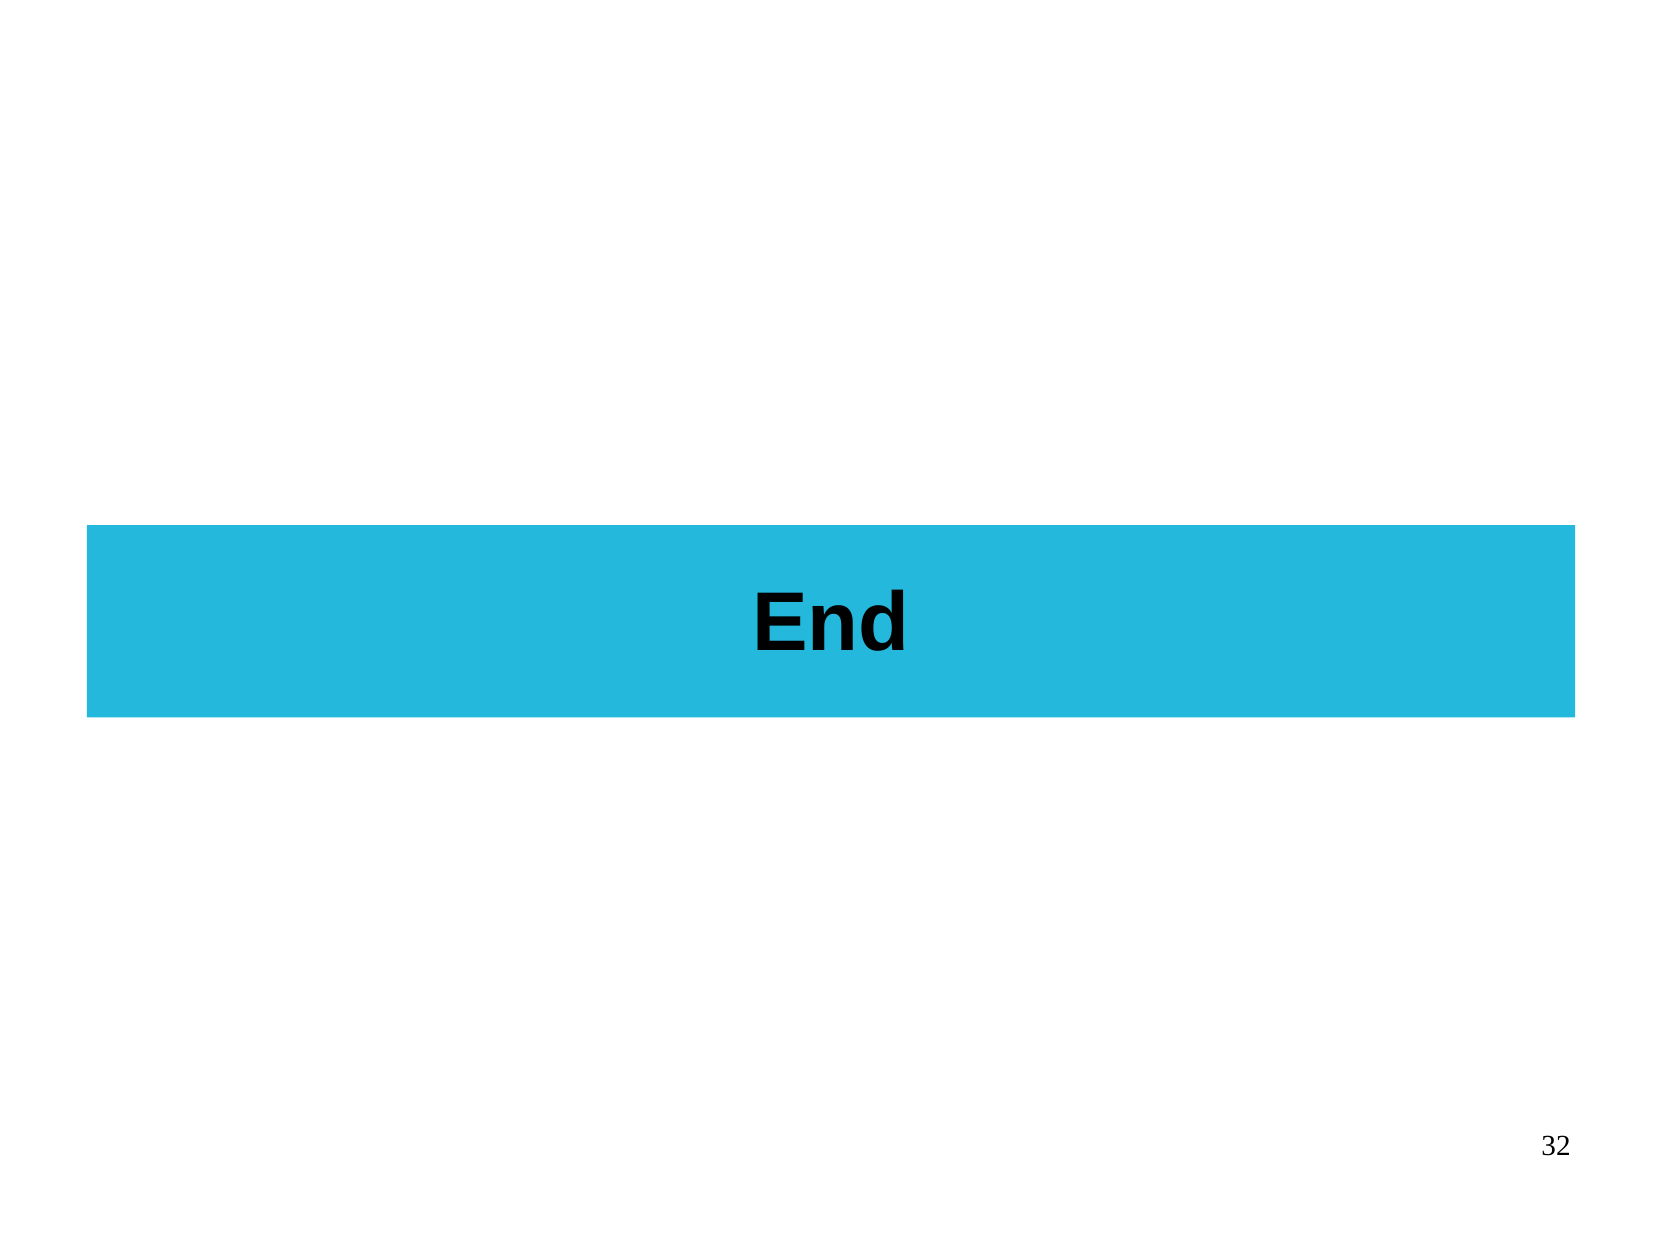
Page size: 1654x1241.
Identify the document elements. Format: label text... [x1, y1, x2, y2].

title End [86, 525, 1576, 718]
